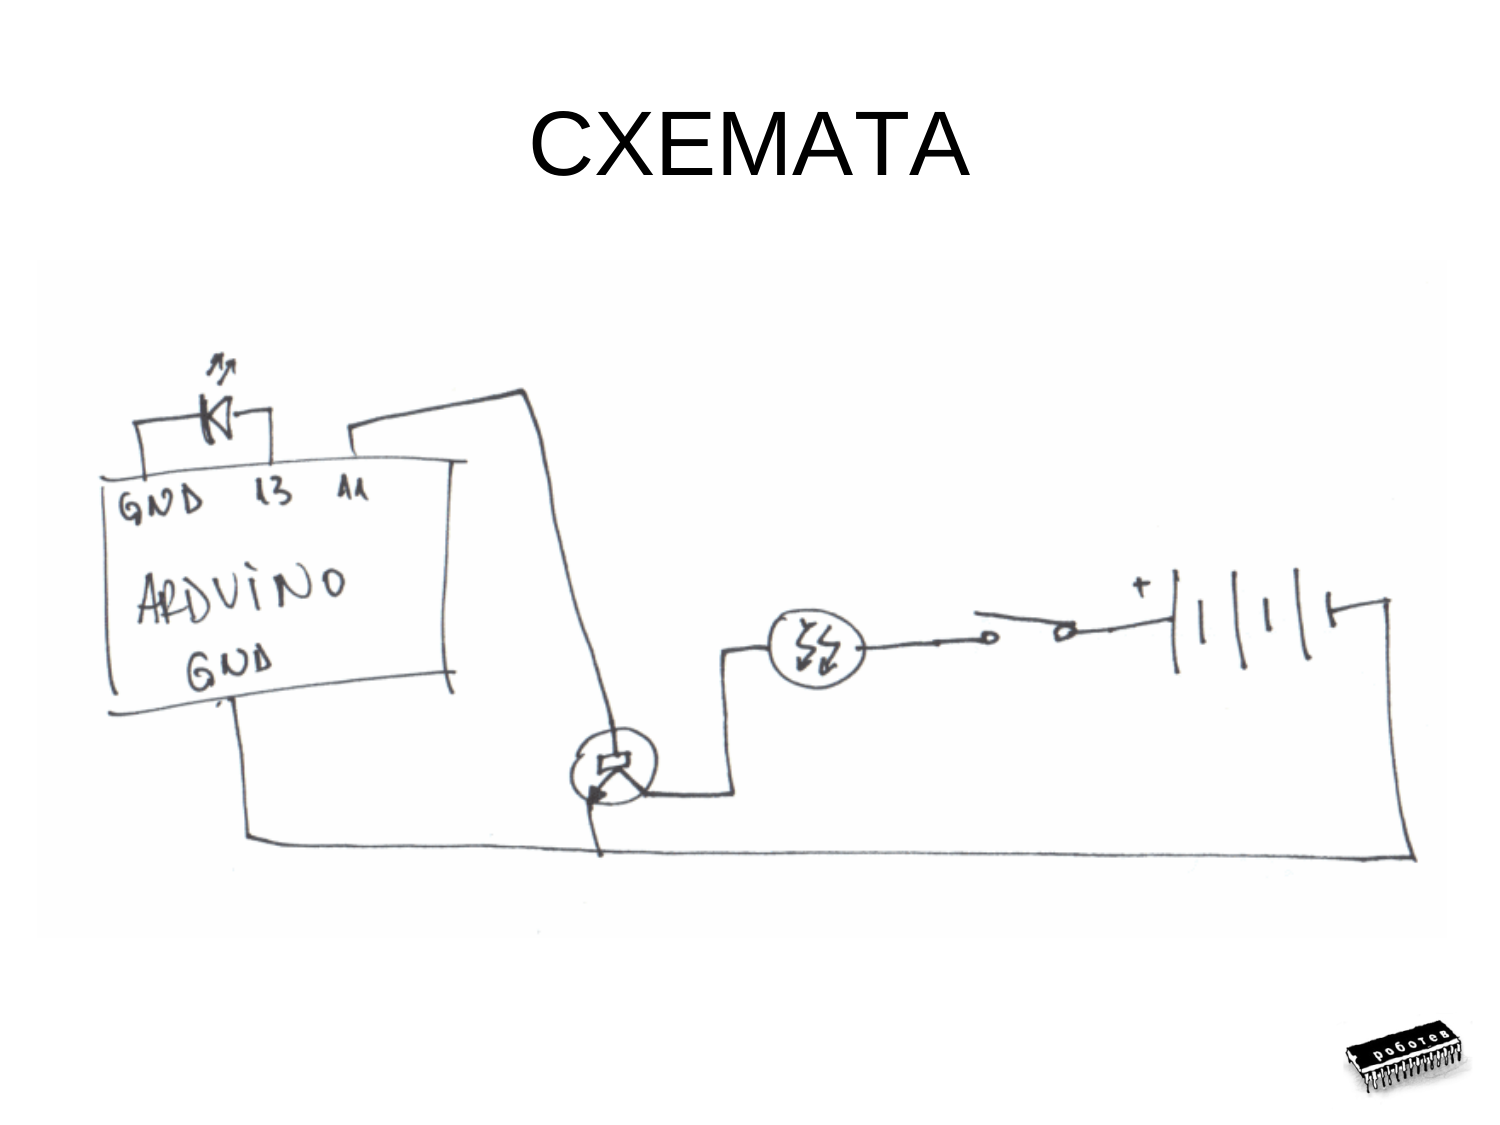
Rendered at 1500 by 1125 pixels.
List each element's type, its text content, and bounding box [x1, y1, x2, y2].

picture [37, 260, 1447, 939]
text_box СХЕМАТА [75, 45, 1426, 233]
picture [1328, 1003, 1477, 1113]
